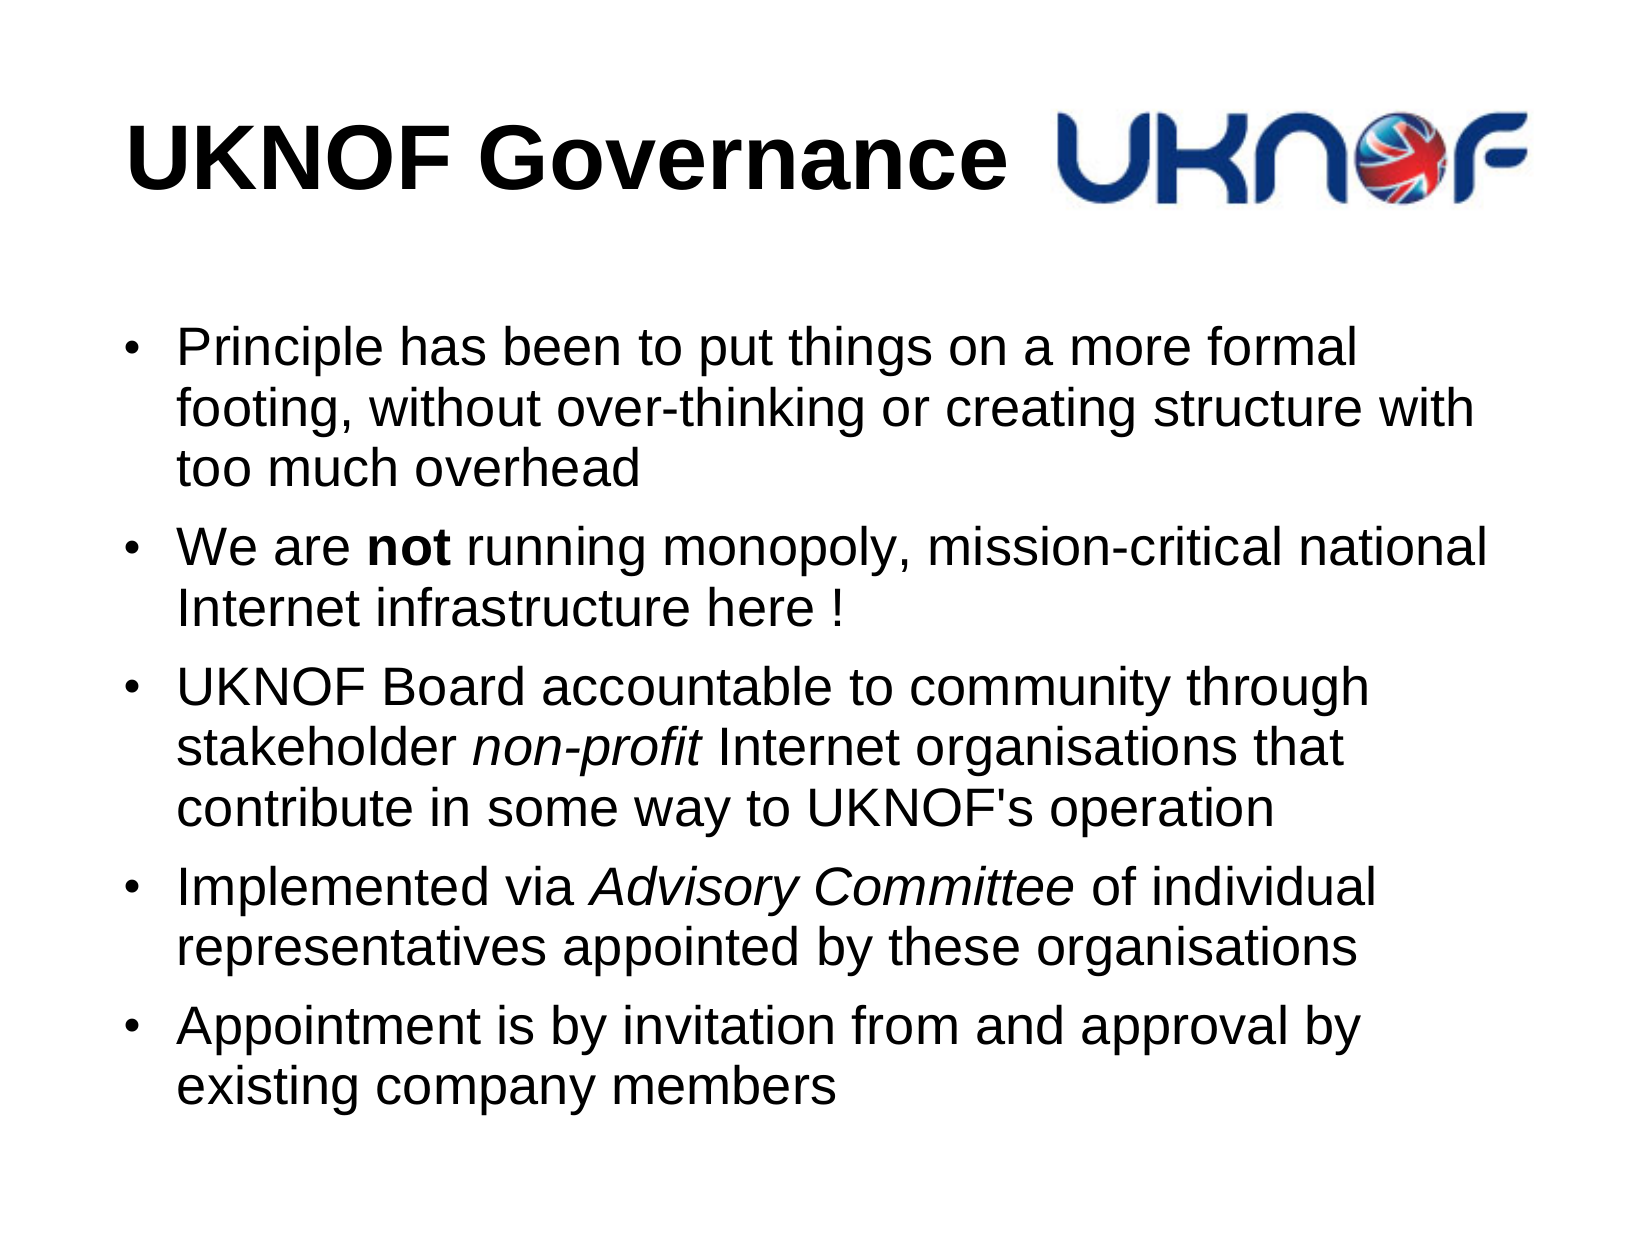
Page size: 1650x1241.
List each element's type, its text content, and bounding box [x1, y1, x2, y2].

list Principle has been to put things on a more formal footing, without over-thinking or creating structure with too much overhead We are not running monopoly, mission-critical national Internet infrastructure here ! UKNOF Board accountable to community through stakeholder non-profit Internet organisations that contribute in some way to UKNOF's operation Implemented via Advisory Committee of individual representatives appointed by these organisations Appointment is by invitation from and approval by existing company members [122, 316, 1524, 1132]
title UKNOF Governance [123, 37, 1013, 279]
picture [1050, 93, 1536, 225]
